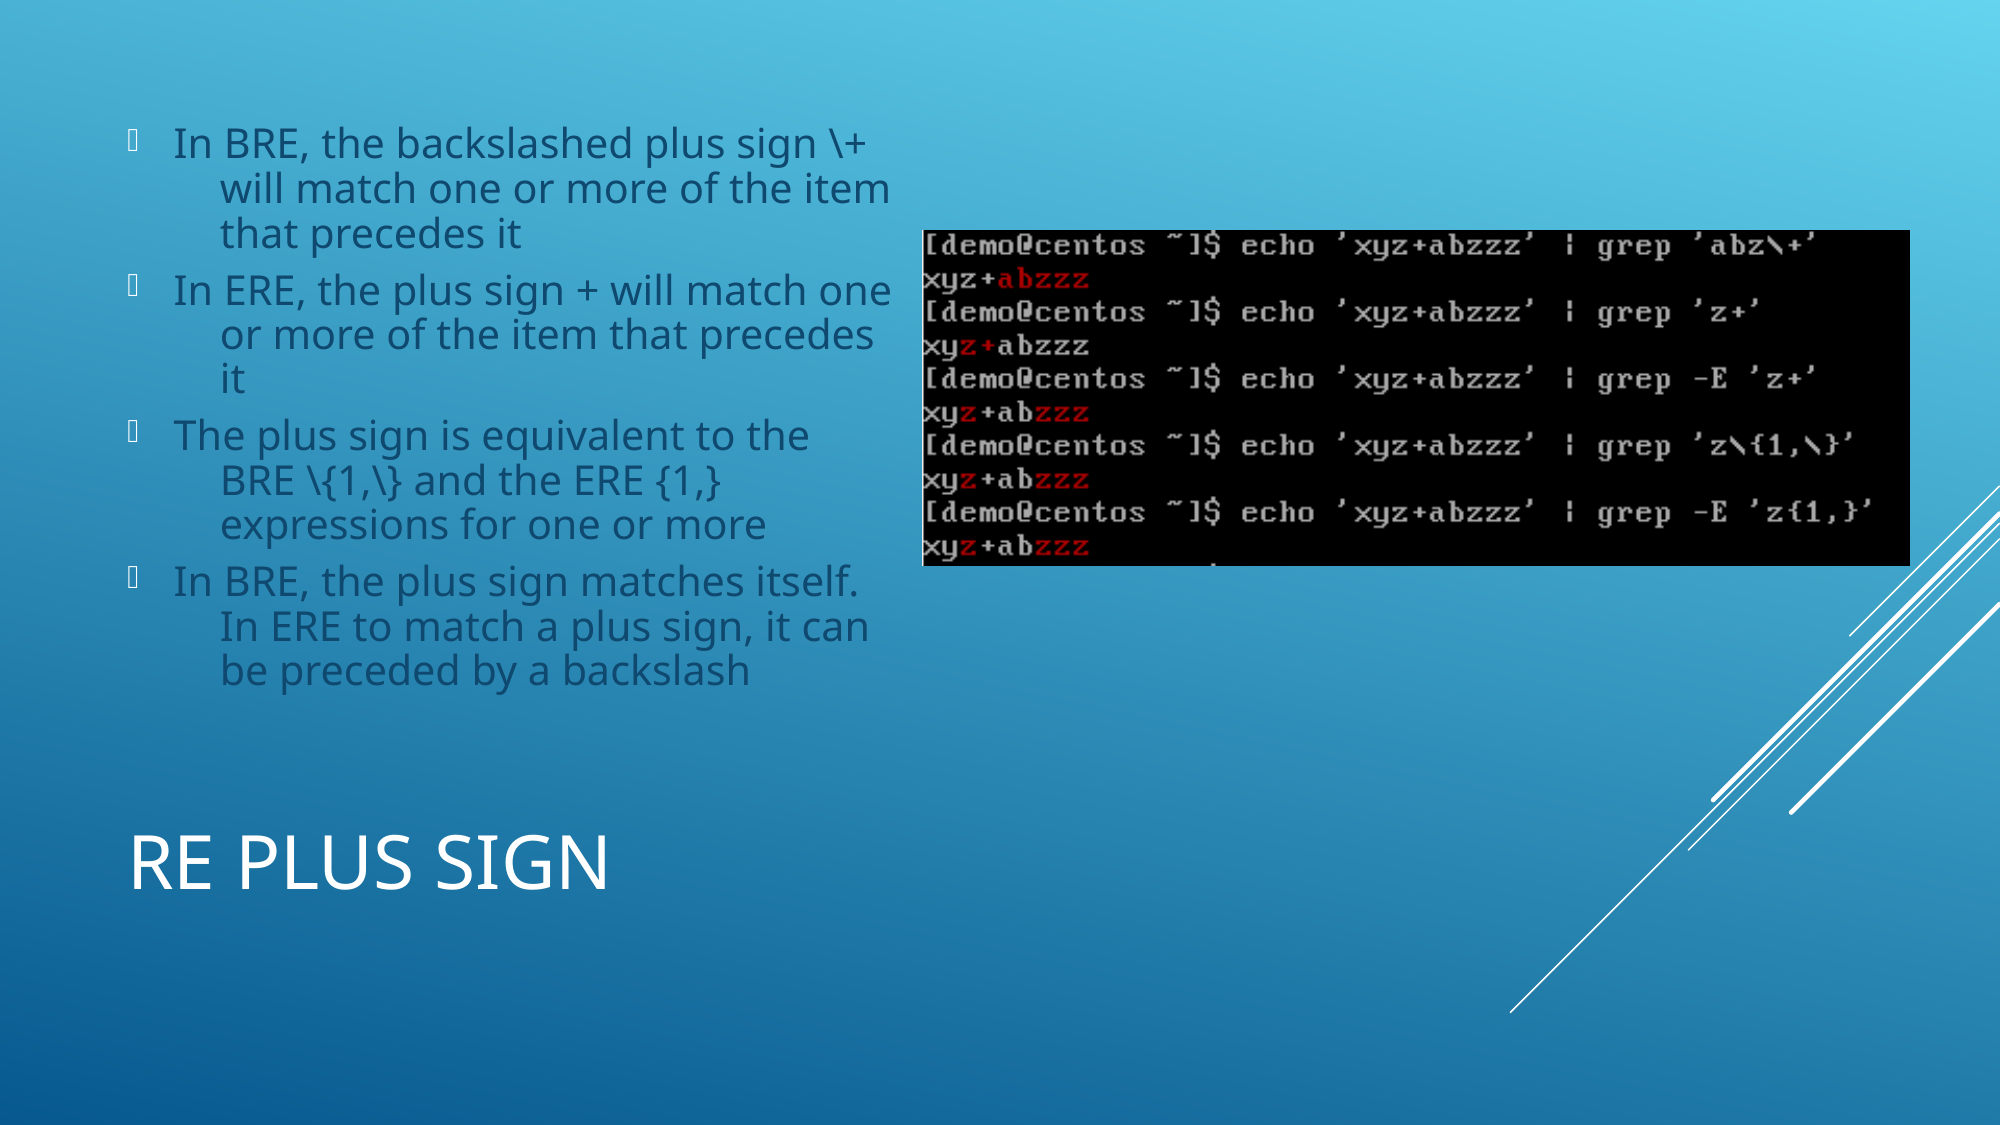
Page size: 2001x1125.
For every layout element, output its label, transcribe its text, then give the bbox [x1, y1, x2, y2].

picture [922, 230, 1910, 566]
title RE plus sign [112, 736, 1513, 984]
list In BRE, the backslashed plus sign \+ will match one or more of the item that precedes it In ERE, the plus sign + will match one or more of the item that precedes it The plus sign is equivalent to the BRE \{1,\} and the ERE {1,} expressions for one or more In BRE, the plus sign matches itself. In ERE to match a plus sign, it can be preceded by a backslash [112, 112, 923, 706]
